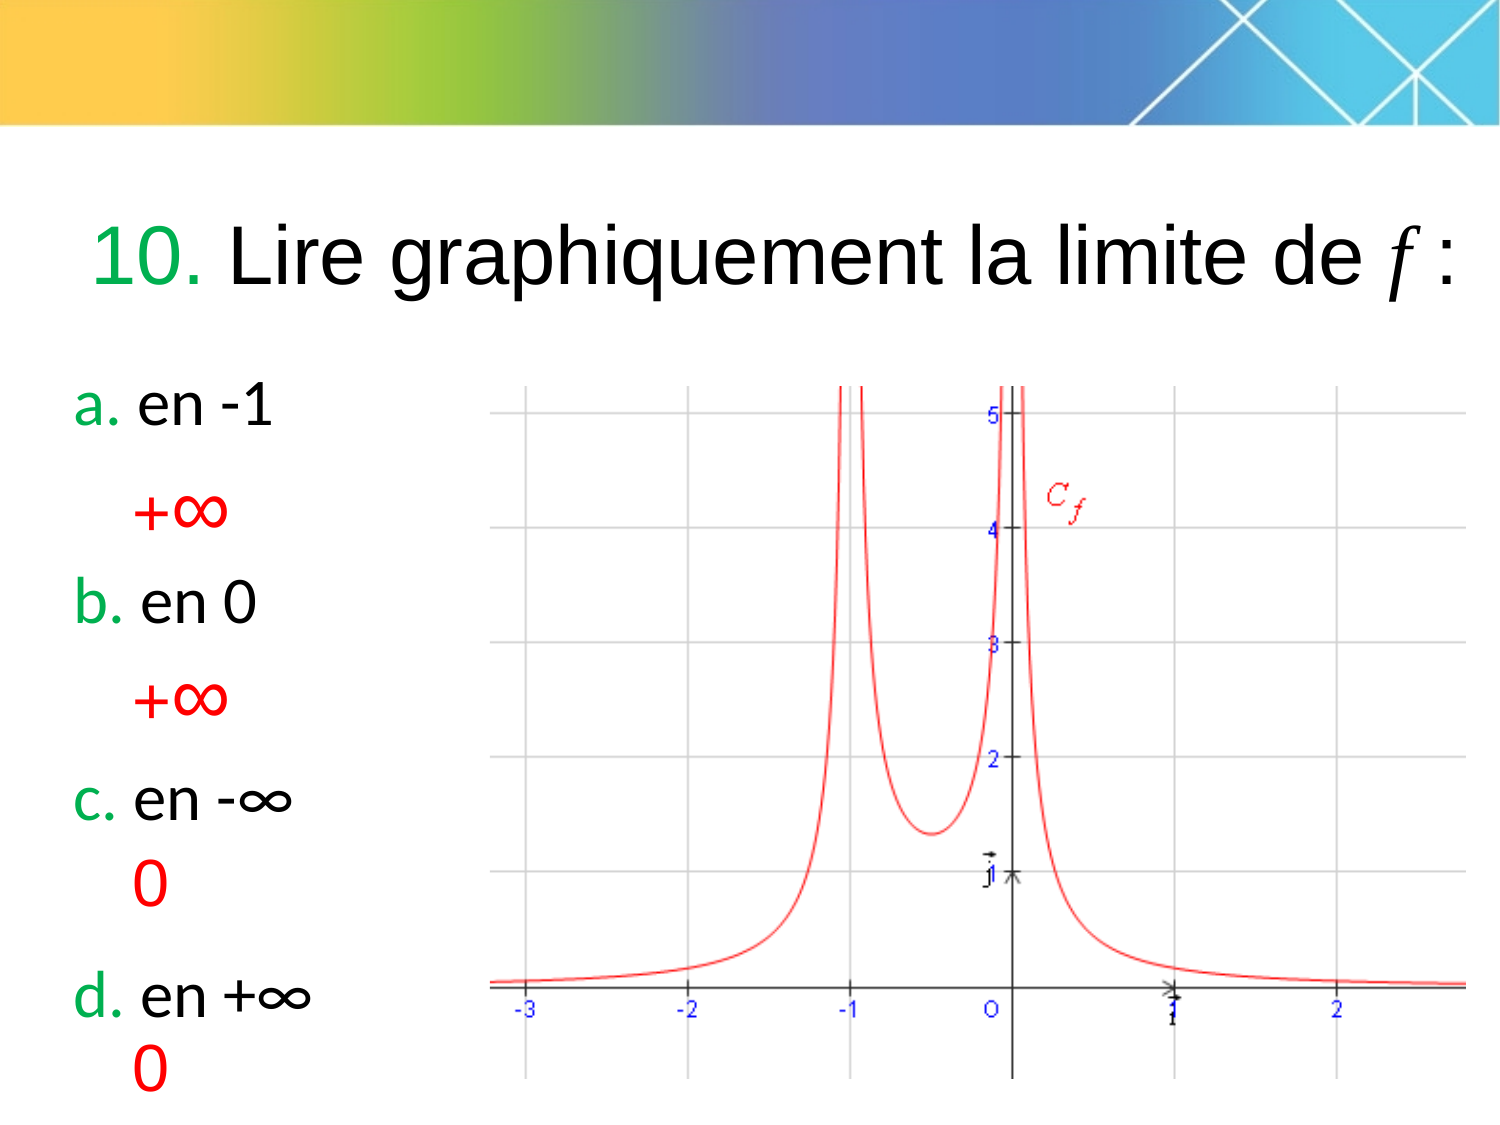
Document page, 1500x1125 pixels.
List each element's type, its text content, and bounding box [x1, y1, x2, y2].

text_box +∞ [117, 445, 340, 561]
text_box 0 [117, 1017, 340, 1113]
picture [489, 386, 1466, 1079]
picture [0, 0, 1500, 127]
text_box 0 [117, 832, 340, 928]
text_box Lire graphiquement la limite de f : [75, 164, 1500, 338]
text_box +∞ [117, 633, 340, 749]
text_box a. en -1 b. en 0 c. en -∞ d. en +∞ [58, 351, 411, 1039]
